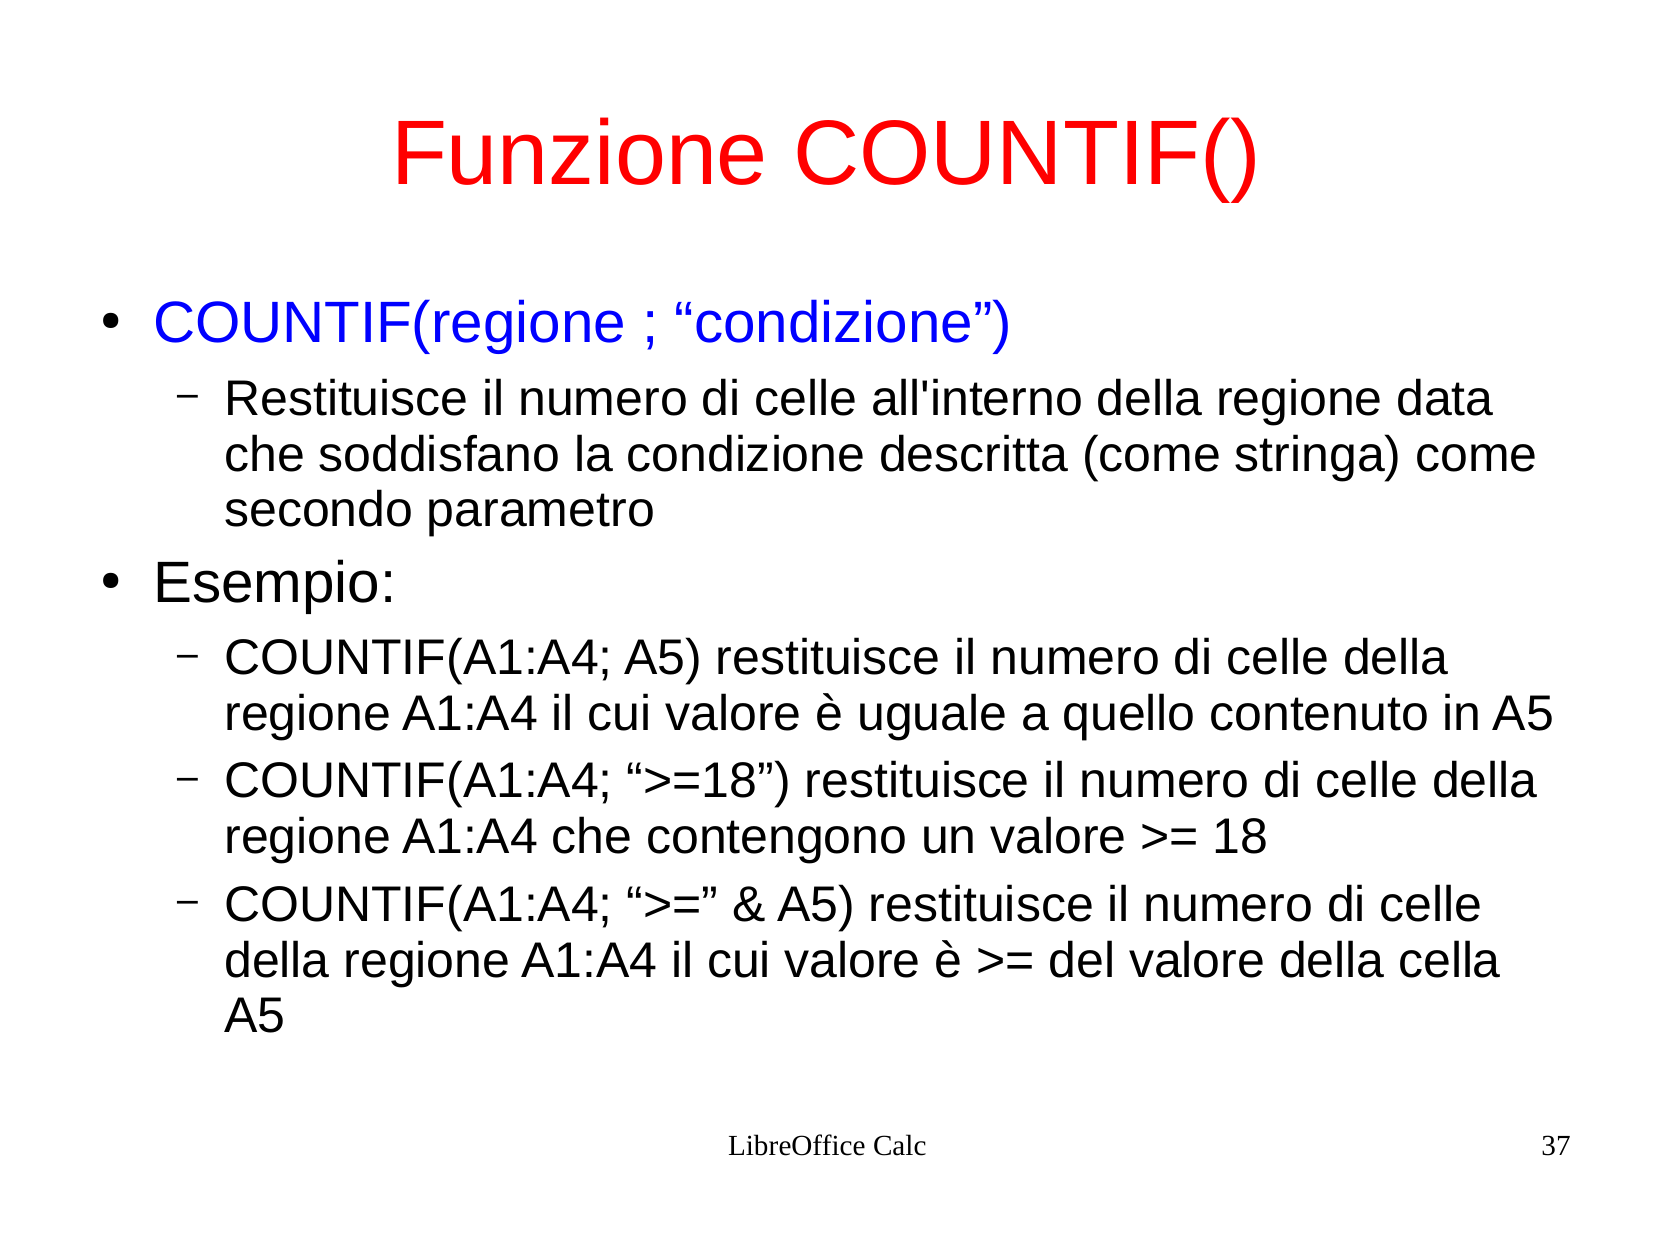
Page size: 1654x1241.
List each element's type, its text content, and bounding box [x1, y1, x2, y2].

list COUNTIF(regione ; “condizione”) Restituisce il numero di celle all'interno della regione data che soddisfano la condizione descritta (come stringa) come secondo parametro Esempio: COUNTIF(A1:A4; A5) restituisce il numero di celle della regione A1:A4 il cui valore è uguale a quello contenuto in A5 COUNTIF(A1:A4; “>=18”) restituisce il numero di celle della regione A1:A4 che contengono un valore >= 18 COUNTIF(A1:A4; “>=” & A5) restituisce il numero di celle della regione A1:A4 il cui valore è >= del valore della cella A5 [82, 290, 1571, 1109]
title Funzione COUNTIF() [82, 49, 1571, 257]
